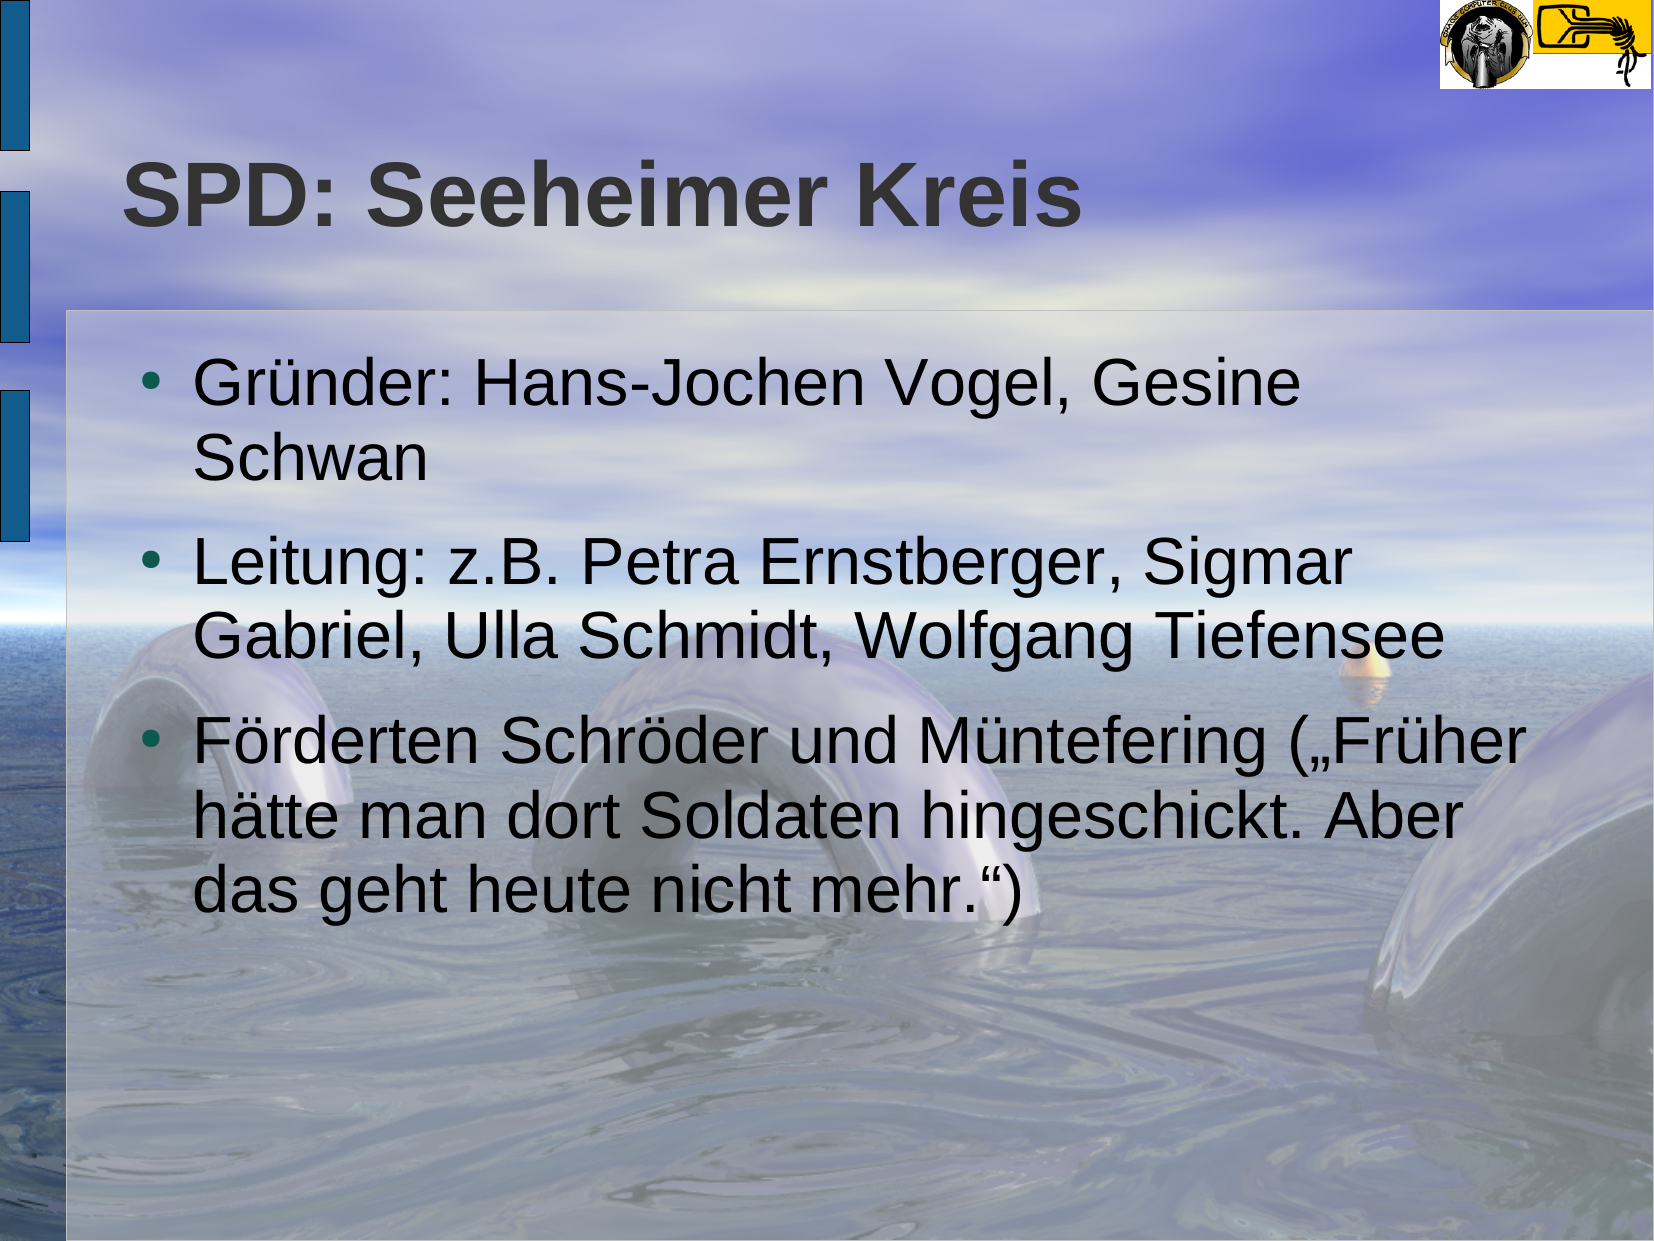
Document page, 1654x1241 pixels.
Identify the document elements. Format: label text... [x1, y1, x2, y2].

title SPD: Seeheimer Kreis [121, 98, 1534, 291]
picture [0, 0, 1654, 1241]
list Gründer: Hans-Jochen Vogel, Gesine Schwan Leitung: z.B. Petra Ernstberger, Sigmar Gabriel, Ulla Schmidt, Wolfgang Tiefensee Förderten Schröder und Müntefering („Früher hätte man dort Soldaten hingeschickt. Aber das geht heute nicht mehr.“) [121, 344, 1534, 1112]
